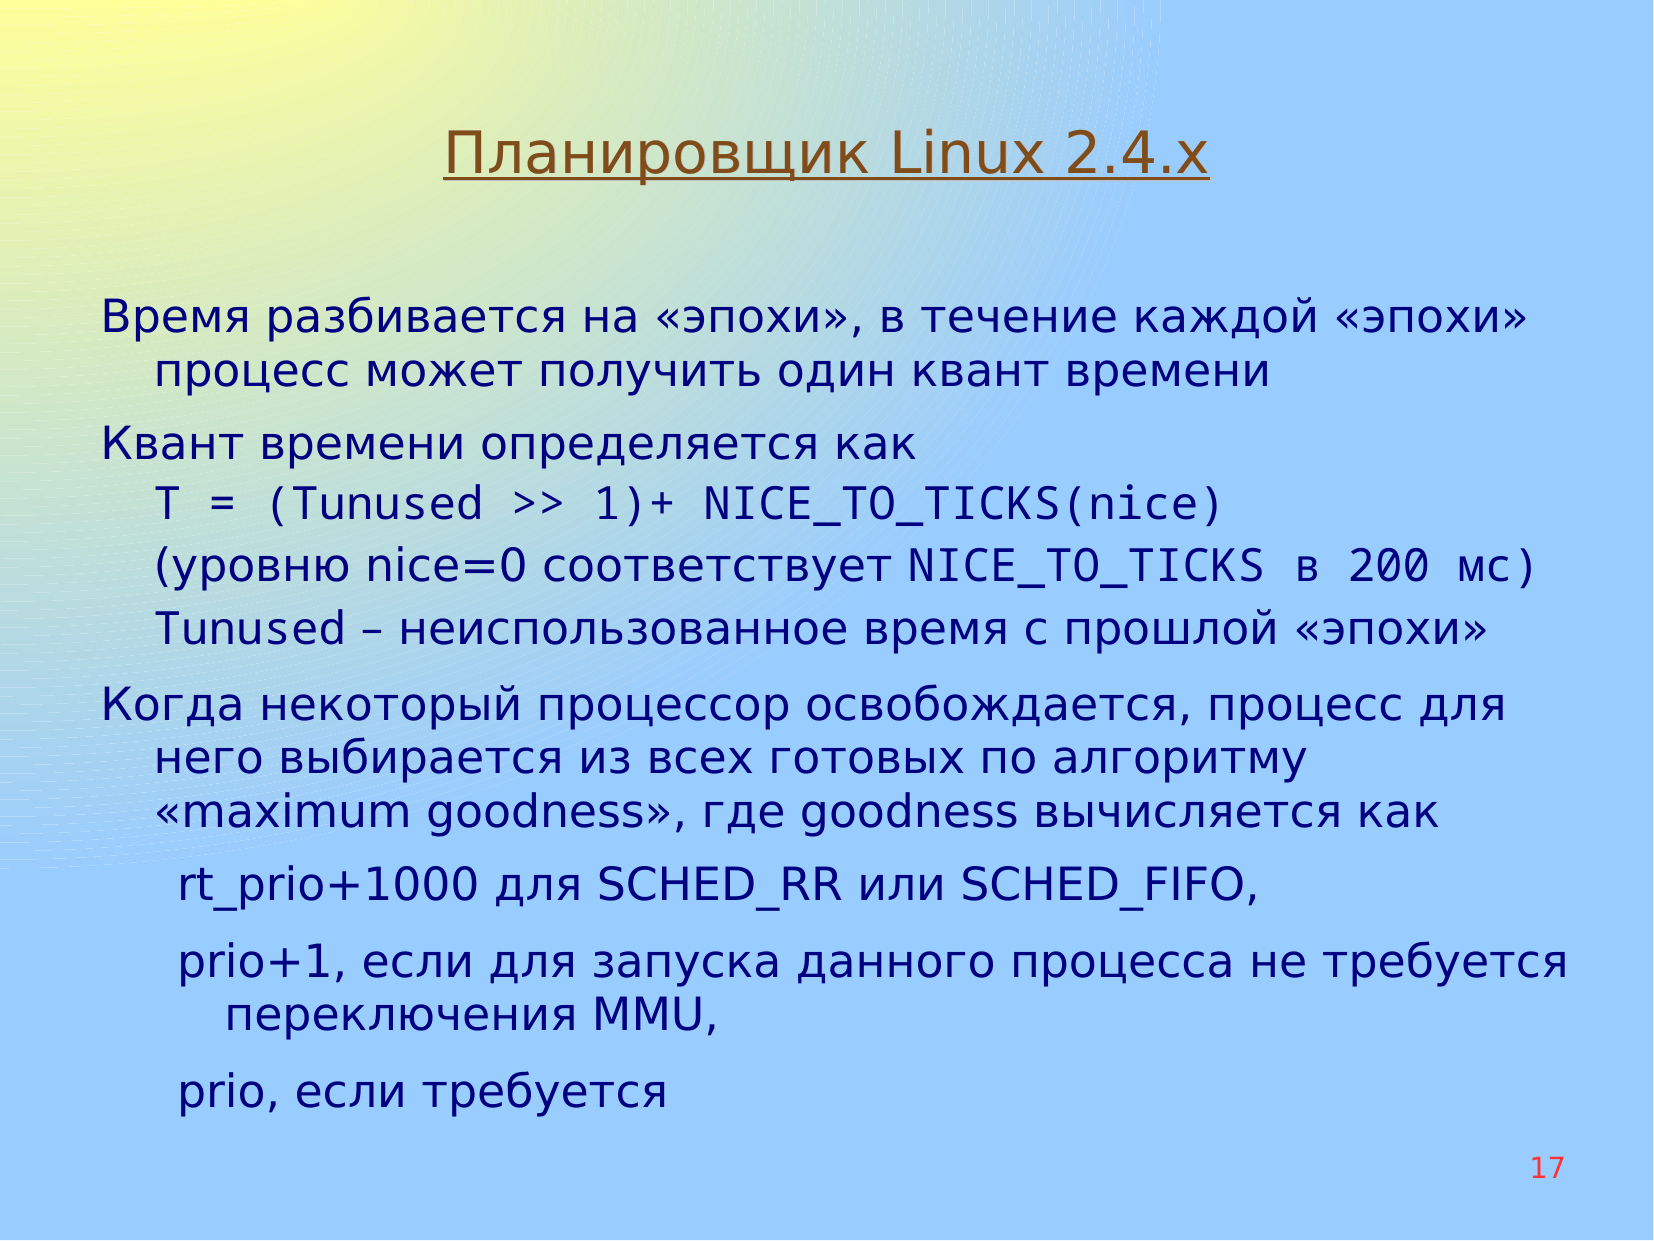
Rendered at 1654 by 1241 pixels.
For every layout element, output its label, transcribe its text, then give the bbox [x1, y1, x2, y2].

title Планировщик Linux 2.4.x [82, 49, 1571, 257]
list Время разбивается на «эпохи», в течение каждой «эпохи» процесс может получить один квант времени Квант времени определяется как T = (Tunused >> 1)+ NICE_TO_TICKS(nice) (уровню nice=0 соответствует NICE_TO_TICKS в 200 мс) Tunused – неиспользованное время с прошлой «эпохи» Когда некоторый процессор освобождается, процесс для него выбирается из всех готовых по алгоритму «maximum goodness», где goodness вычисляется как rt_prio+1000 для SCHED_RR или SCHED_FIFO, prio+1, если для запуска данного процесса не требуется переключения MMU, prio, если требуется [82, 290, 1571, 1094]
